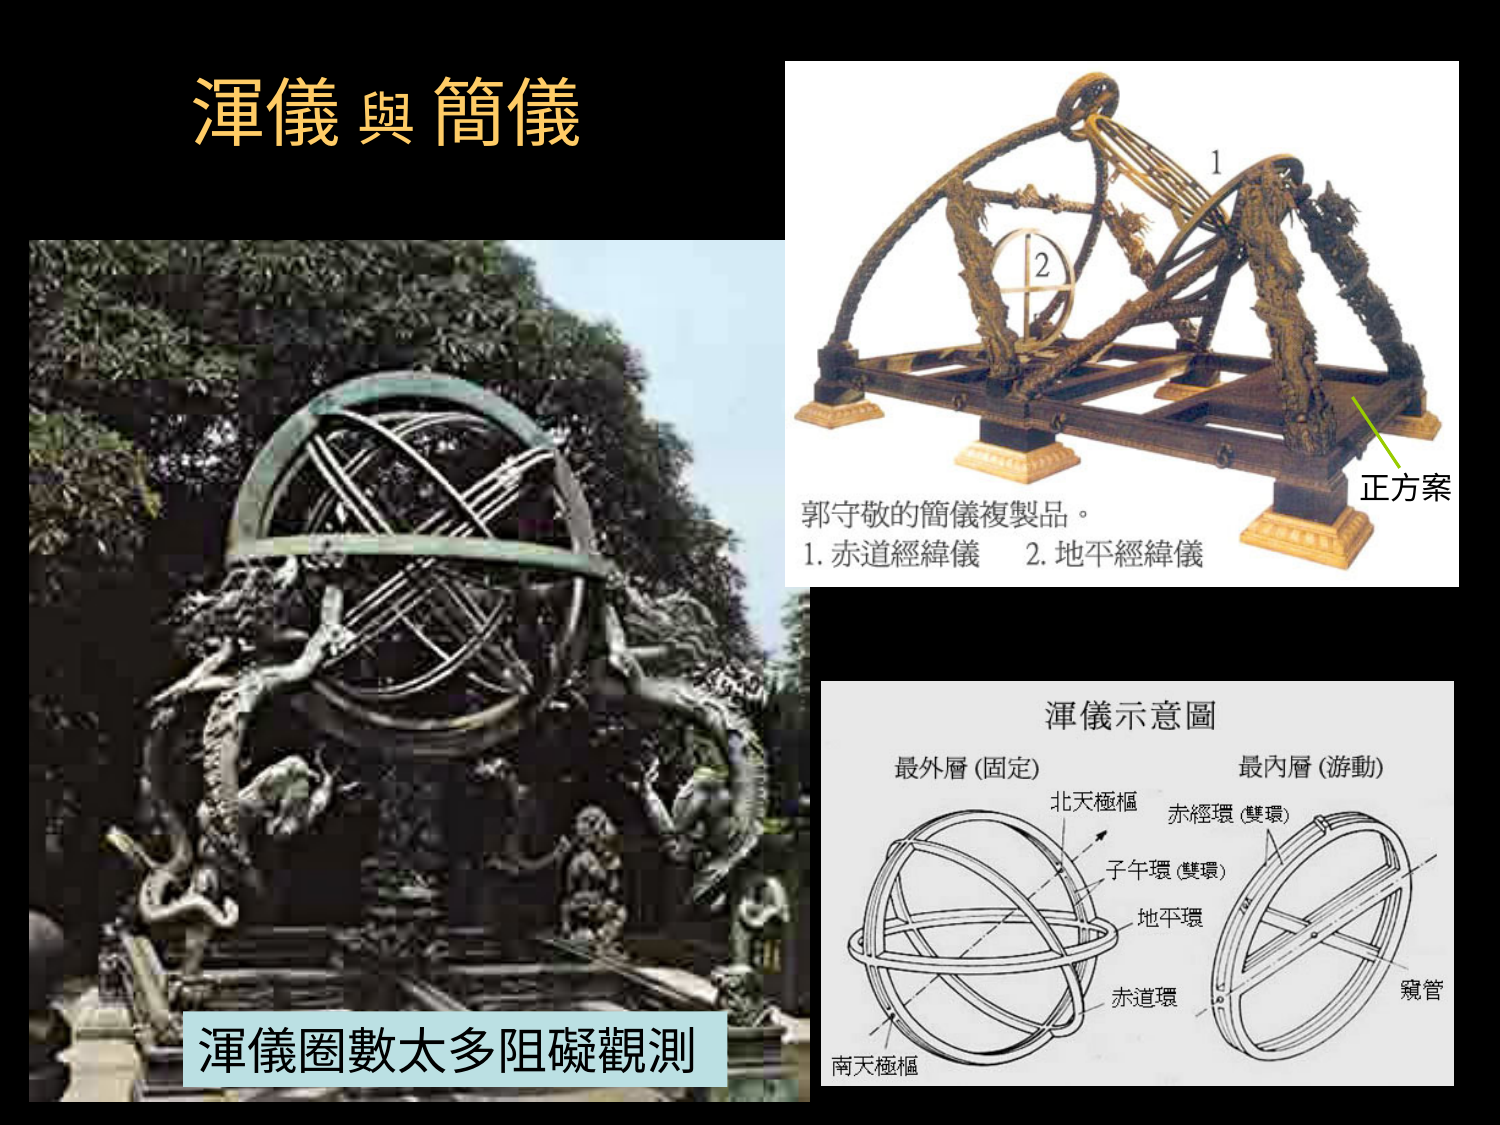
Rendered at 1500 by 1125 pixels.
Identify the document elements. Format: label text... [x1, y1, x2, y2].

text_box 正方案 [1353, 462, 1462, 513]
text_box 渾儀 與 簡儀 [175, 57, 597, 164]
text_box 渾儀圈數太多阻礙觀測 [183, 1011, 728, 1087]
picture [29, 61, 1459, 1102]
picture [821, 681, 1454, 1086]
